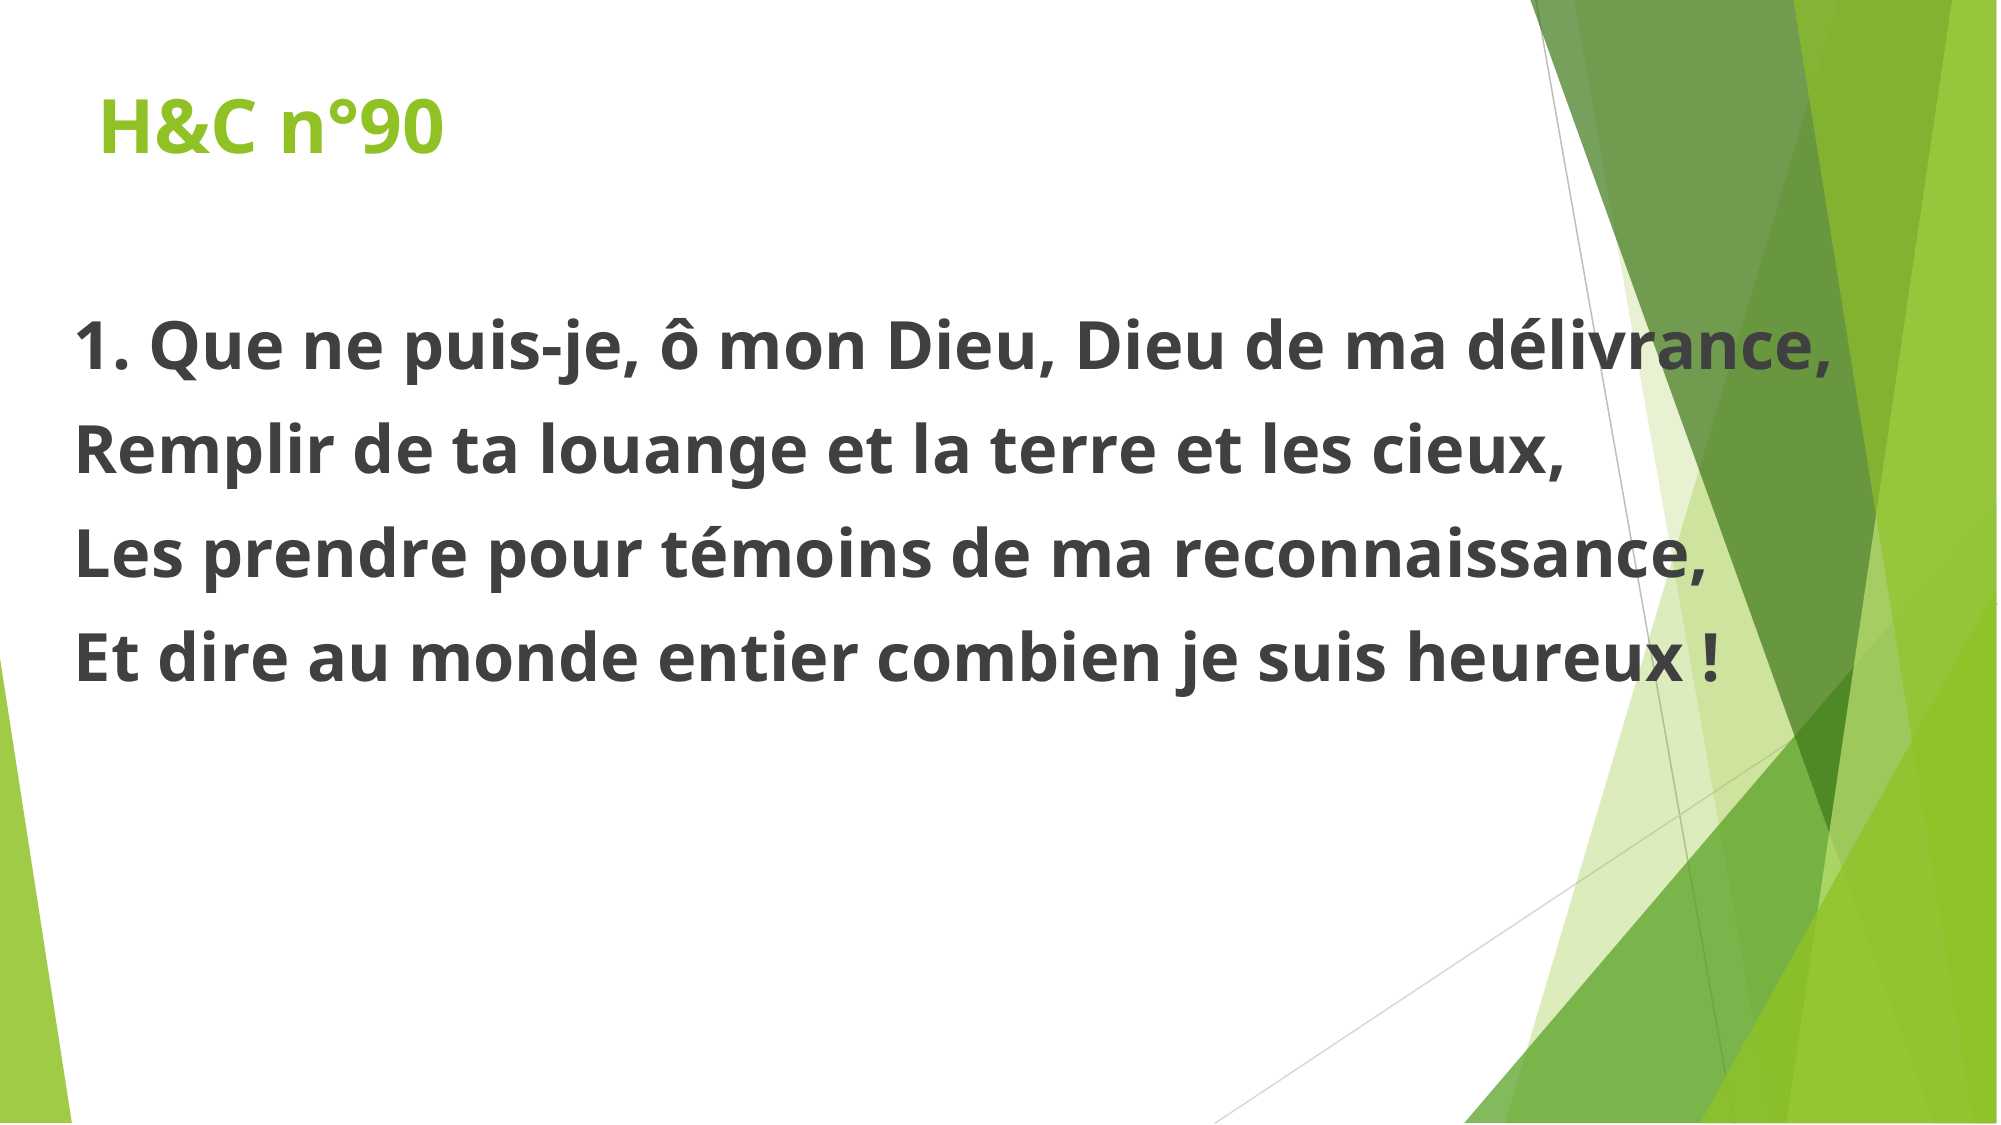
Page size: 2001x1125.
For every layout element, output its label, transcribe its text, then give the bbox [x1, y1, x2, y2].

text_box H&C n°90 [82, 70, 1522, 178]
text_box 1. Que ne puis-je, ô mon Dieu, Dieu de ma délivrance, Remplir de ta louange et la terre et les cieux, Les prendre pour témoins de ma reconnaissance, Et dire au monde entier combien je suis heureux ! [59, 283, 2001, 1037]
